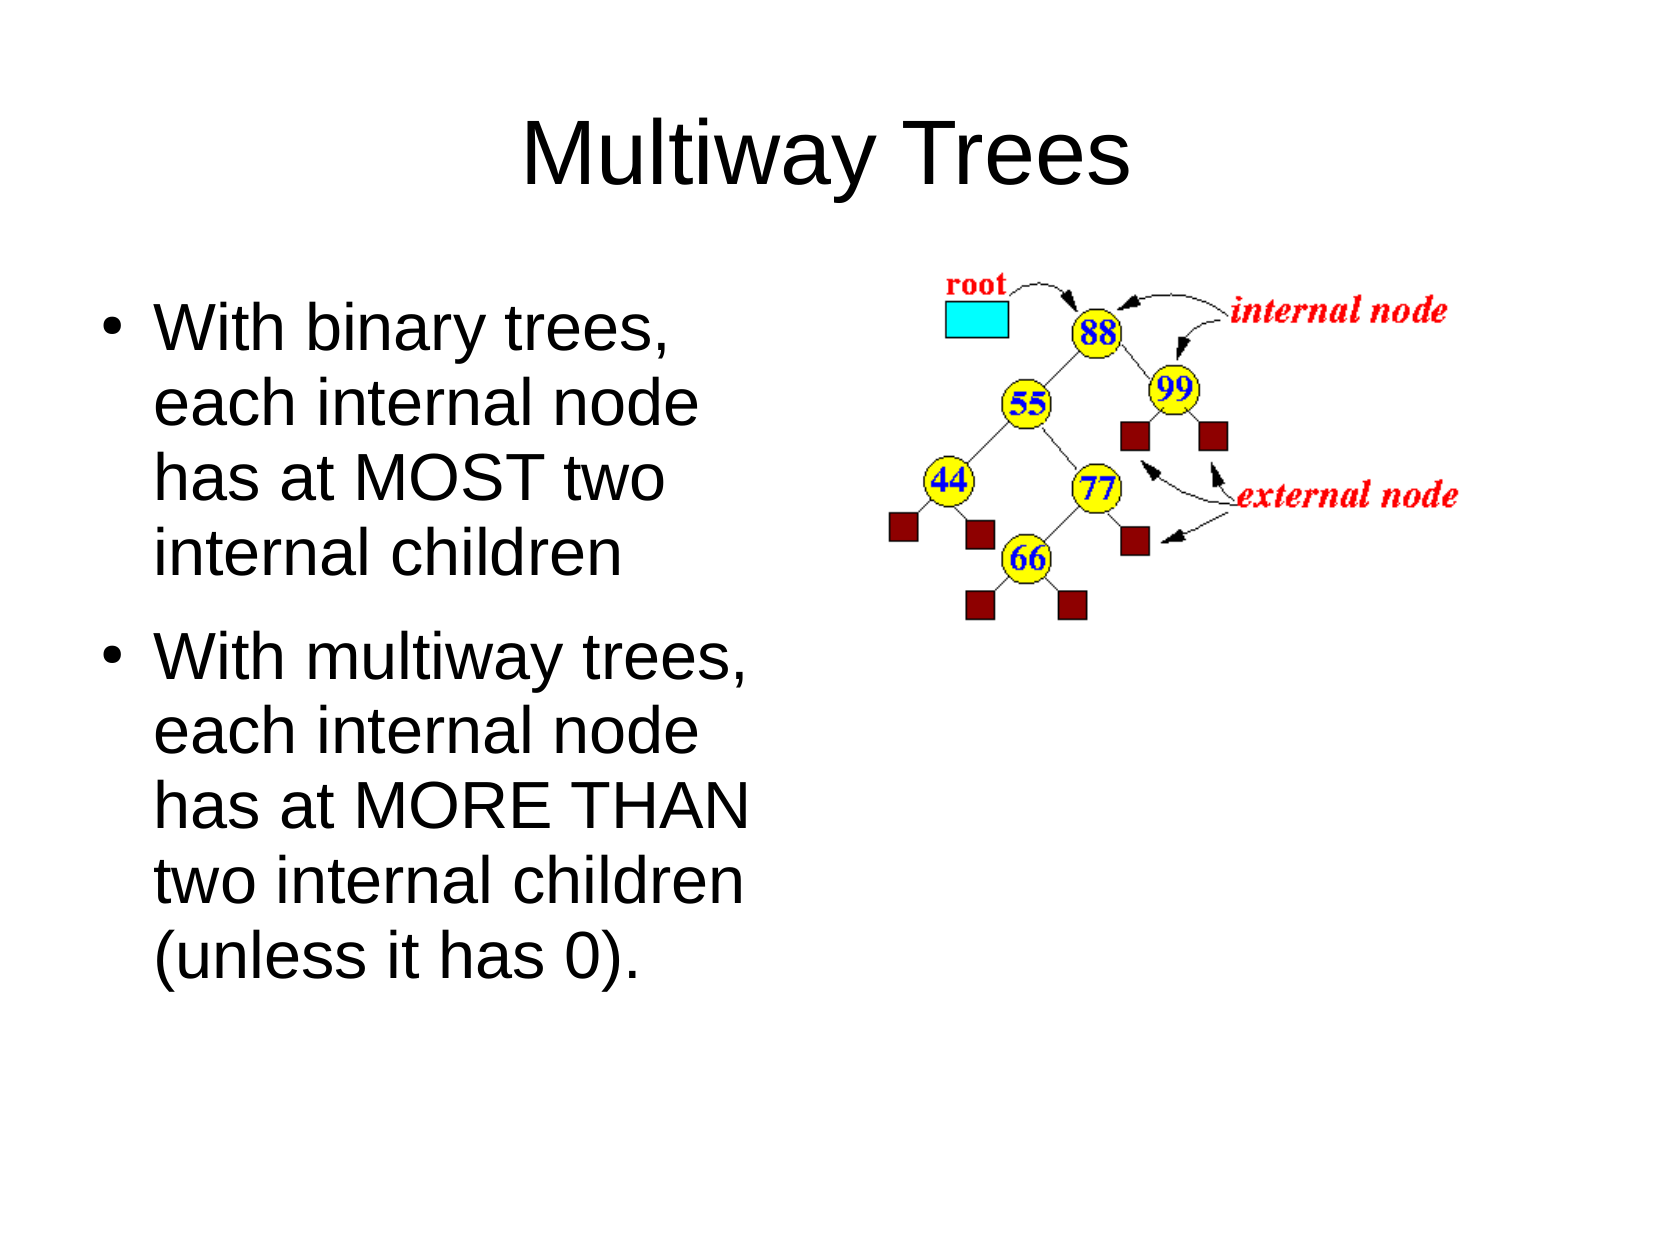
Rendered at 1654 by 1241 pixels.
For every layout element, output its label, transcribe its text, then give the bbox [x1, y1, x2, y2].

picture [825, 262, 1499, 636]
title Multiway Trees [82, 49, 1571, 257]
list With binary trees, each internal node has at MOST two internal children With multiway trees, each internal node has at MORE THAN two internal children (unless it has 0). [82, 290, 809, 1097]
